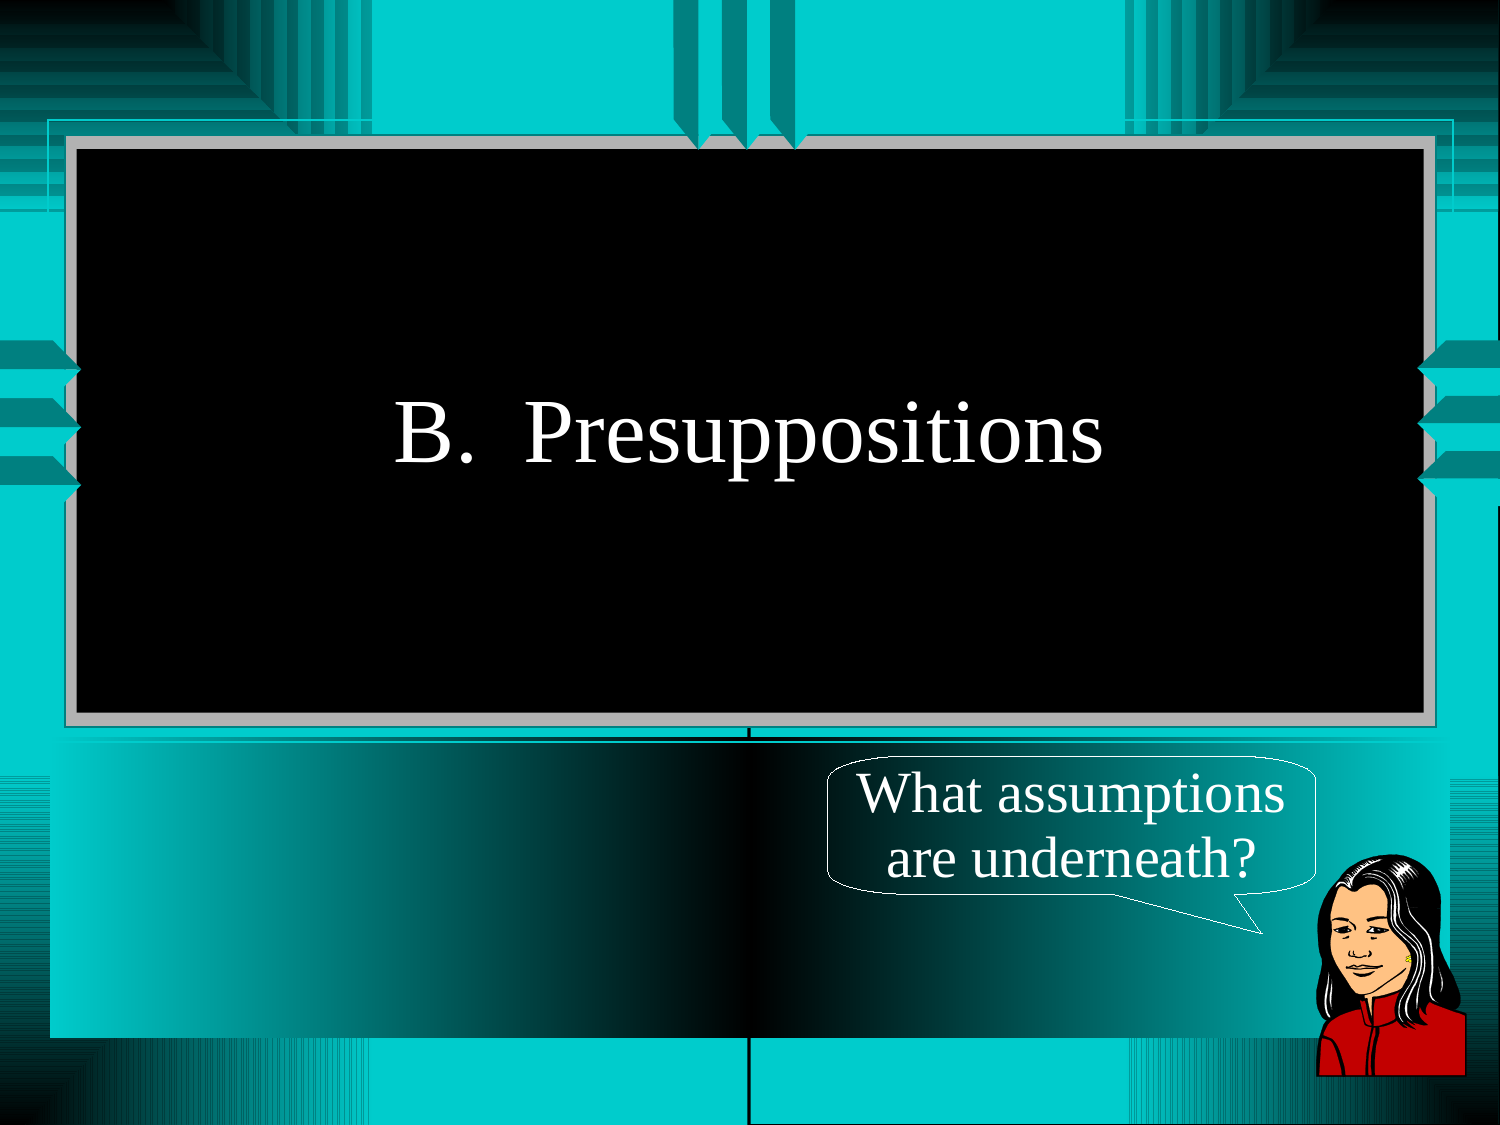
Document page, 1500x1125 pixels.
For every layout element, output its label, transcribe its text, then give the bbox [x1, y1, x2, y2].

text_box What assumptions are underneath? [827, 756, 1316, 934]
title B. Presuppositions [112, 337, 1388, 526]
picture [1316, 854, 1467, 1077]
